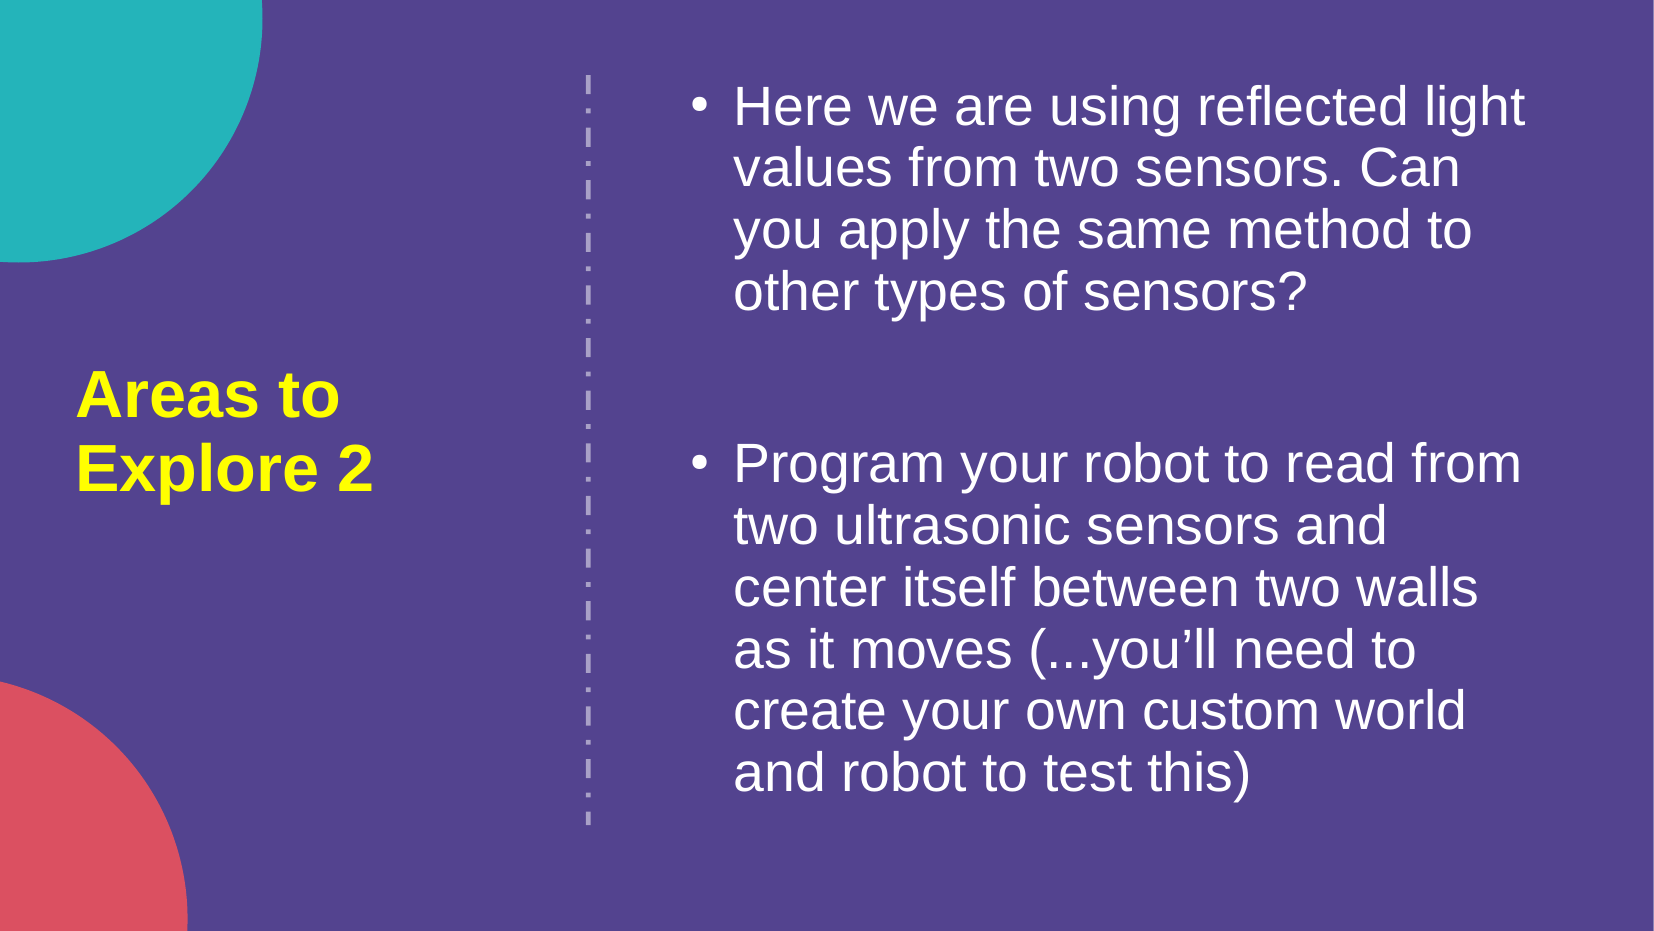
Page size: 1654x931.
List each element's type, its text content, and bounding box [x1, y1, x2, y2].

list Here we are using reflected light values from two sensors. Can you apply the same method to other types of sensors? Program your robot to read from two ultrasonic sensors and center itself between two walls as it moves (...you’ll need to create your own custom world and robot to test this) [675, 75, 1538, 826]
title Areas to Explore 2 [75, 353, 488, 510]
